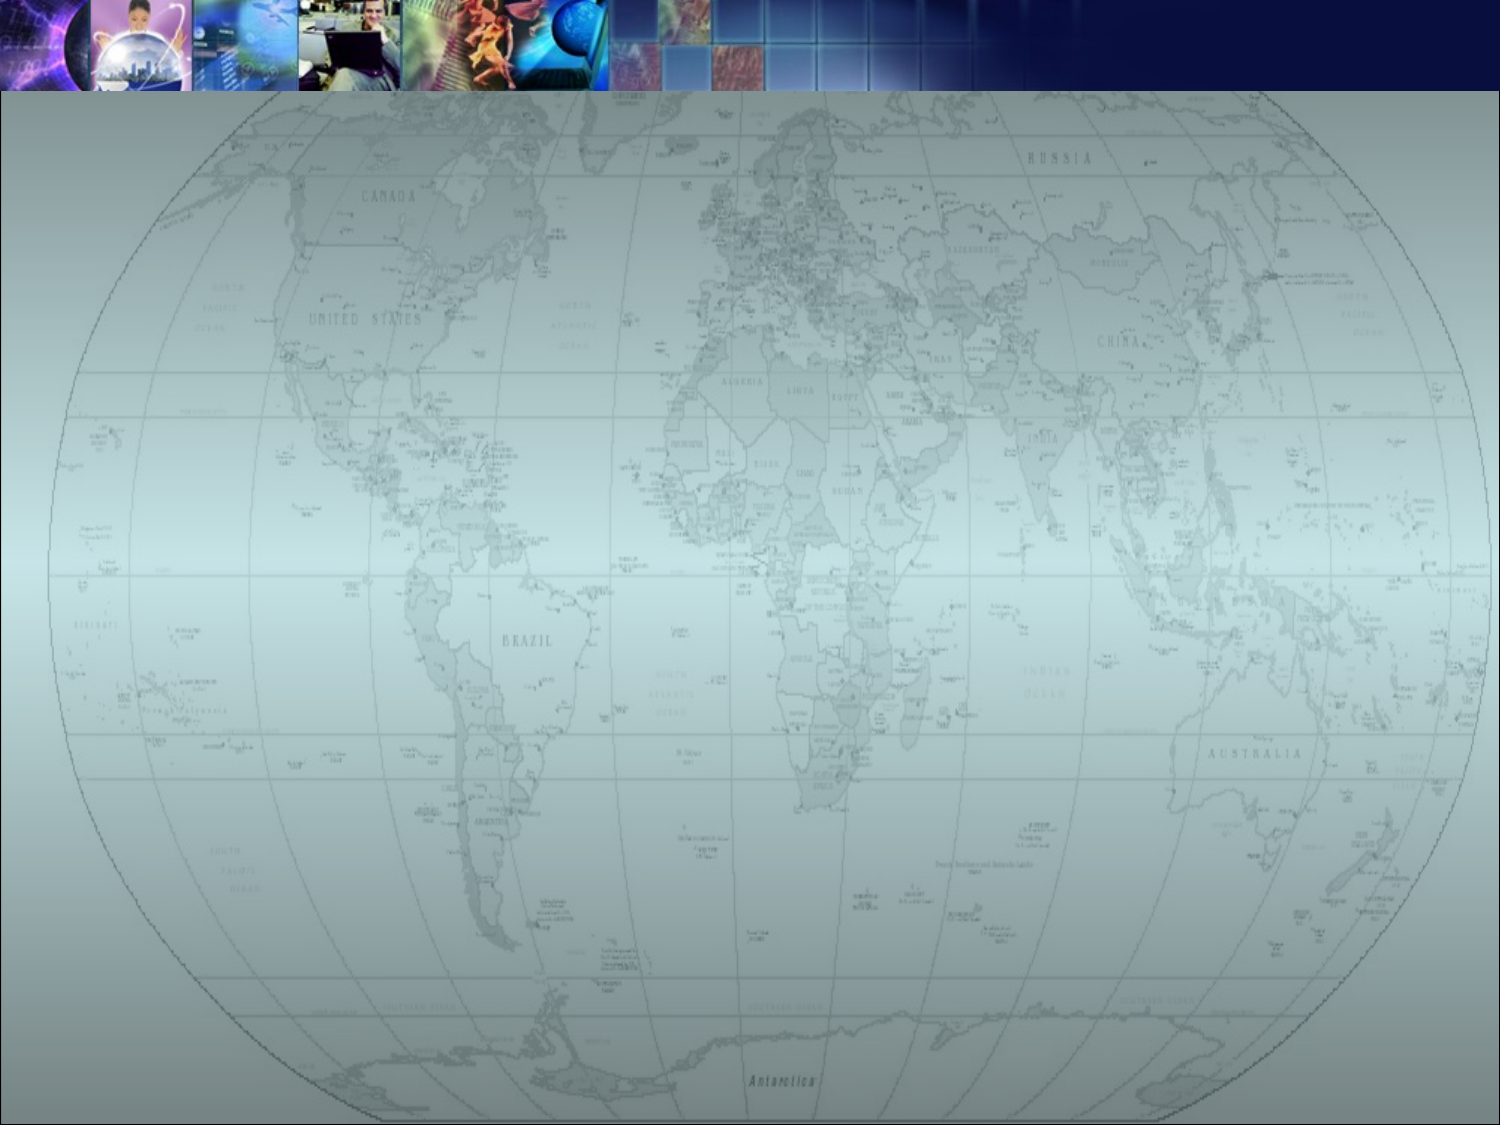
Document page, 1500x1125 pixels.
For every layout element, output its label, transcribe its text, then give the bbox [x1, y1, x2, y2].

picture [0, 0, 1500, 91]
title BIBLIOGRAPHY [75, 45, 1426, 233]
